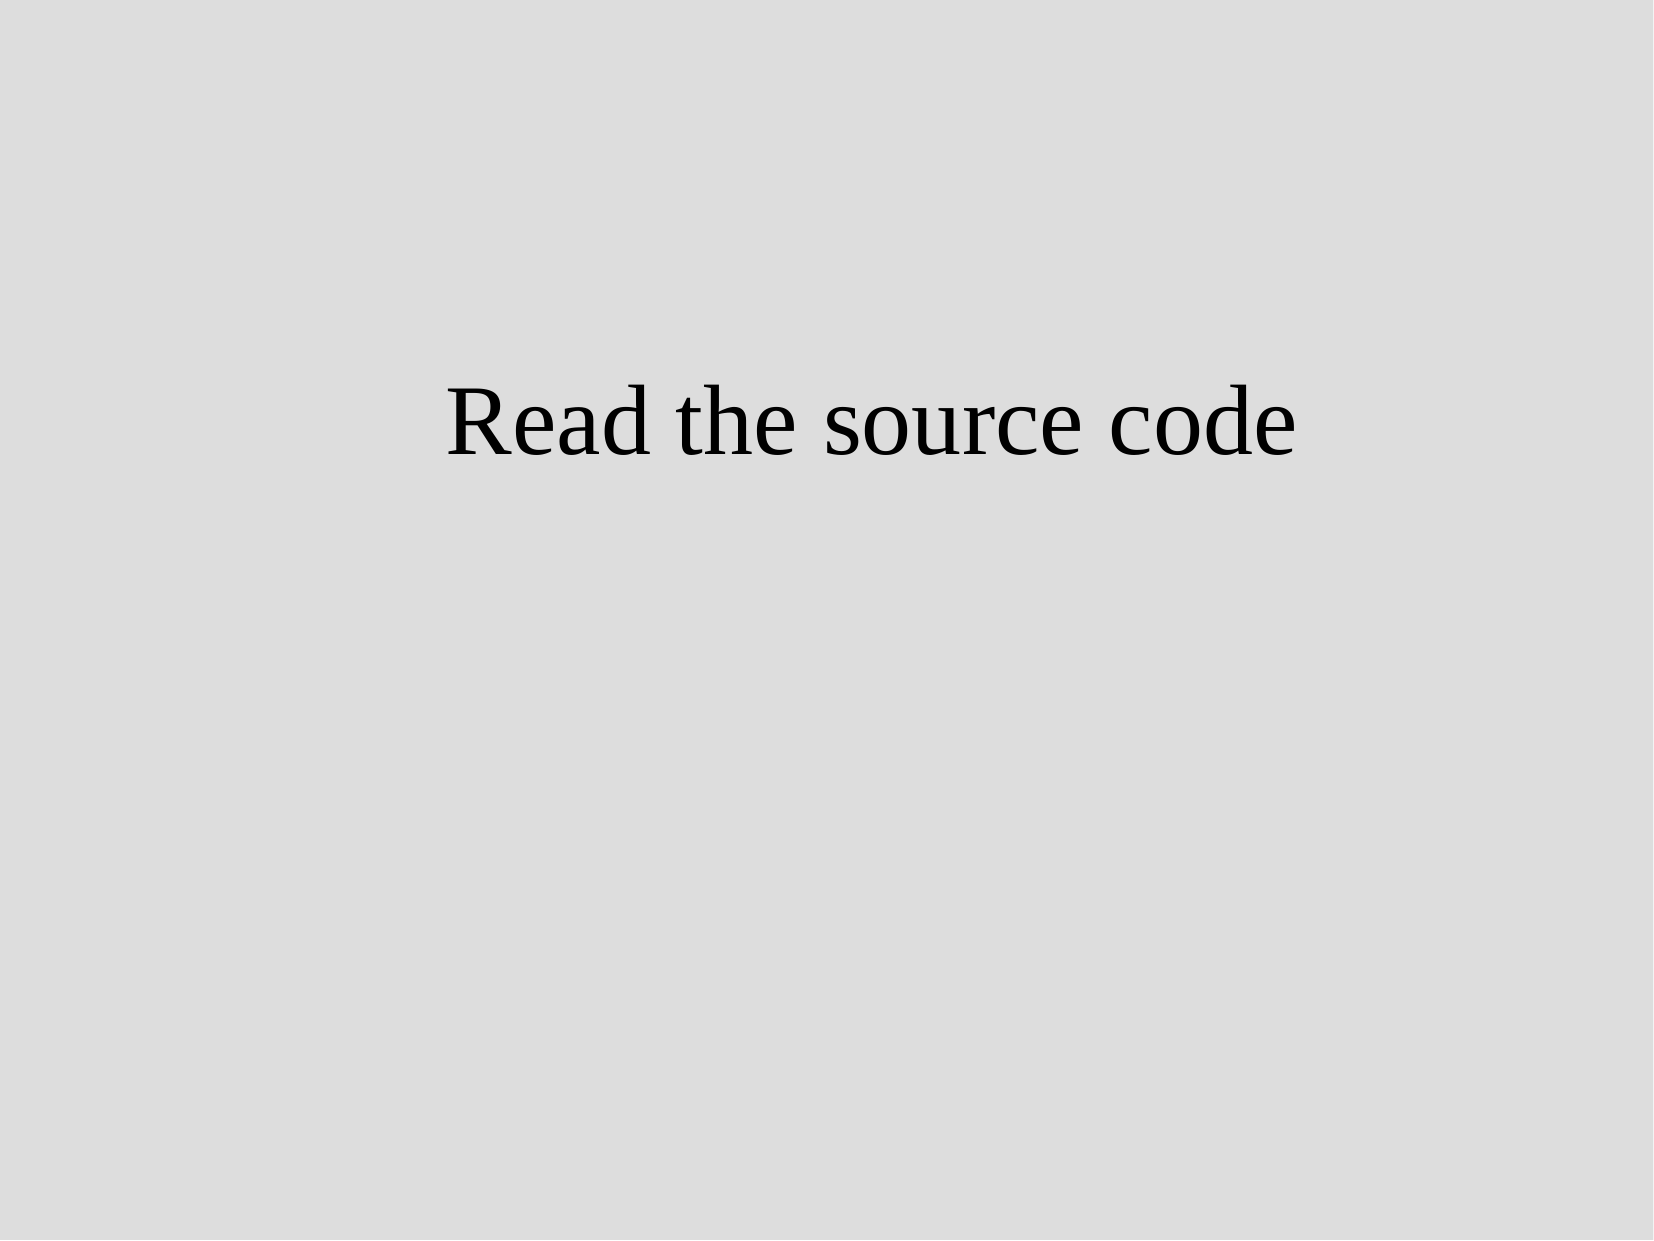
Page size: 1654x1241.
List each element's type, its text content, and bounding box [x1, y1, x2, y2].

text_box Read the source code [271, 357, 1473, 484]
subtitle [82, 49, 1571, 1010]
